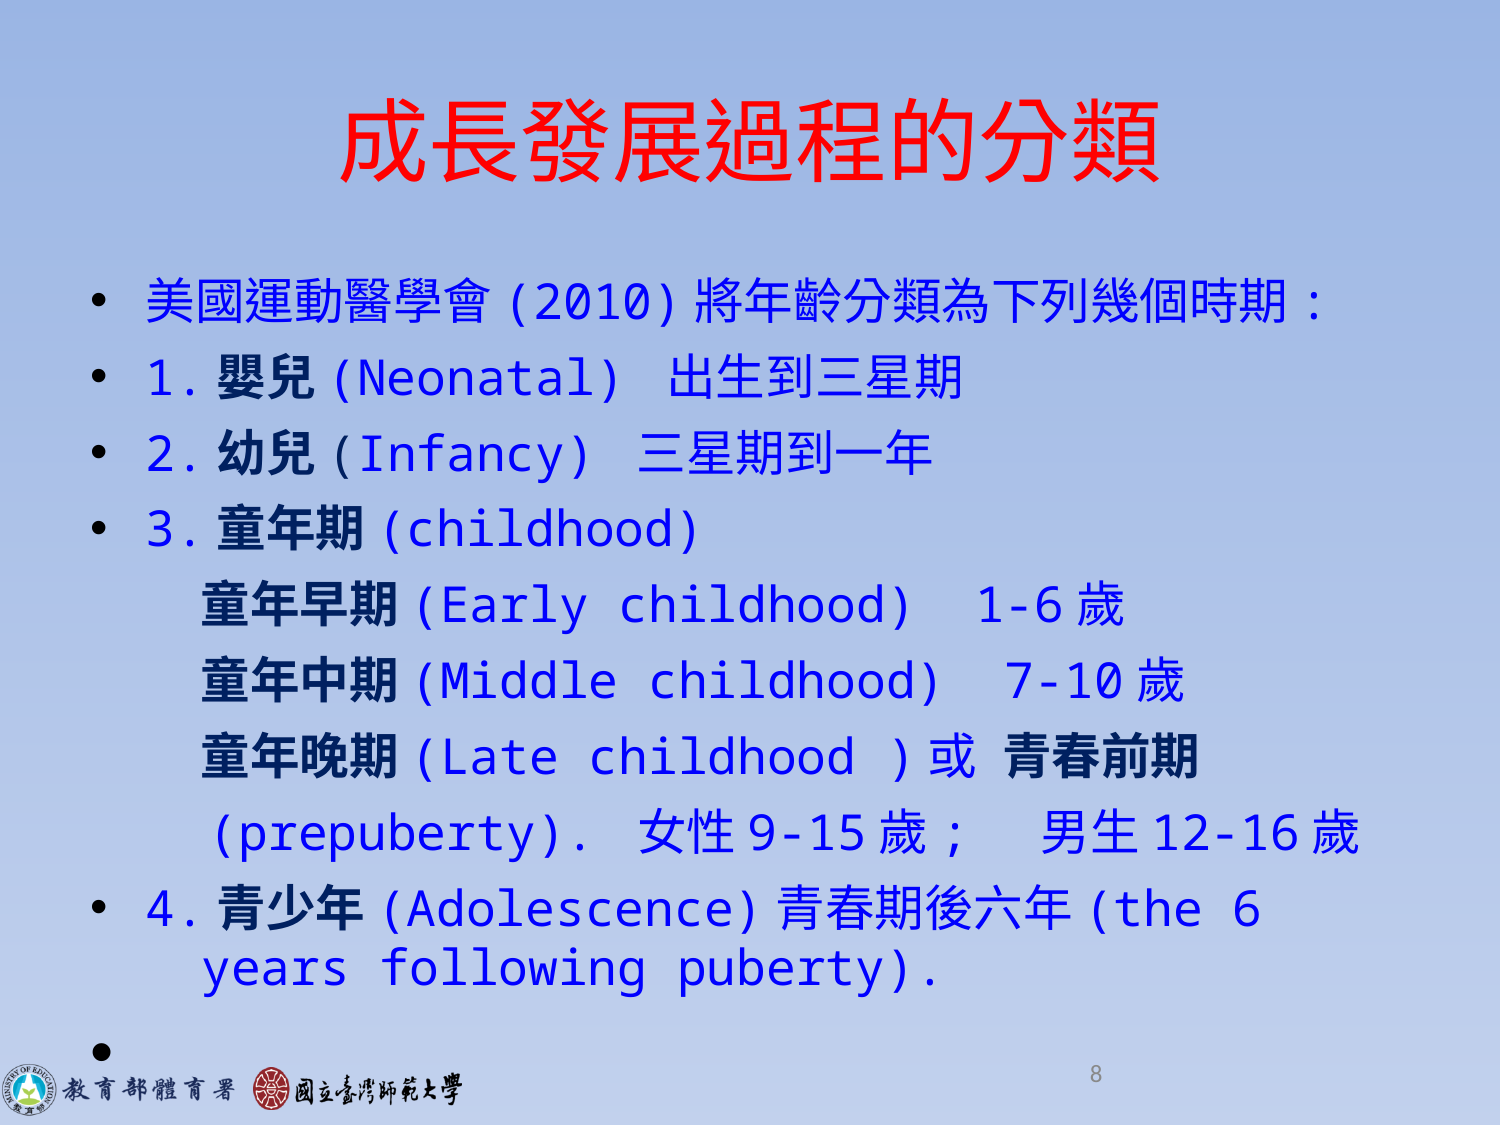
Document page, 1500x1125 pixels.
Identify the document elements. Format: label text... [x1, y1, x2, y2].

title 成長發展過程的分類 [75, 45, 1426, 233]
text_box [1074, 1042, 1426, 1103]
list 美國運動醫學會(2010)將年齡分類為下列幾個時期: 1.嬰兒(Neonatal) 出生到三星期 2.幼兒(Infancy) 三星期到一年 3.童年期(childhood) 童年早期(Early childhood) 1-6歲 童年中期(Middle childhood) 7-10歲 童年晚期(Late childhood )或 青春前期 (prepuberty). 女性9-15歲; 男生12-16歲 4.青少年(Adolescence)青春期後六年(the 6 years following puberty). [75, 262, 1426, 1005]
